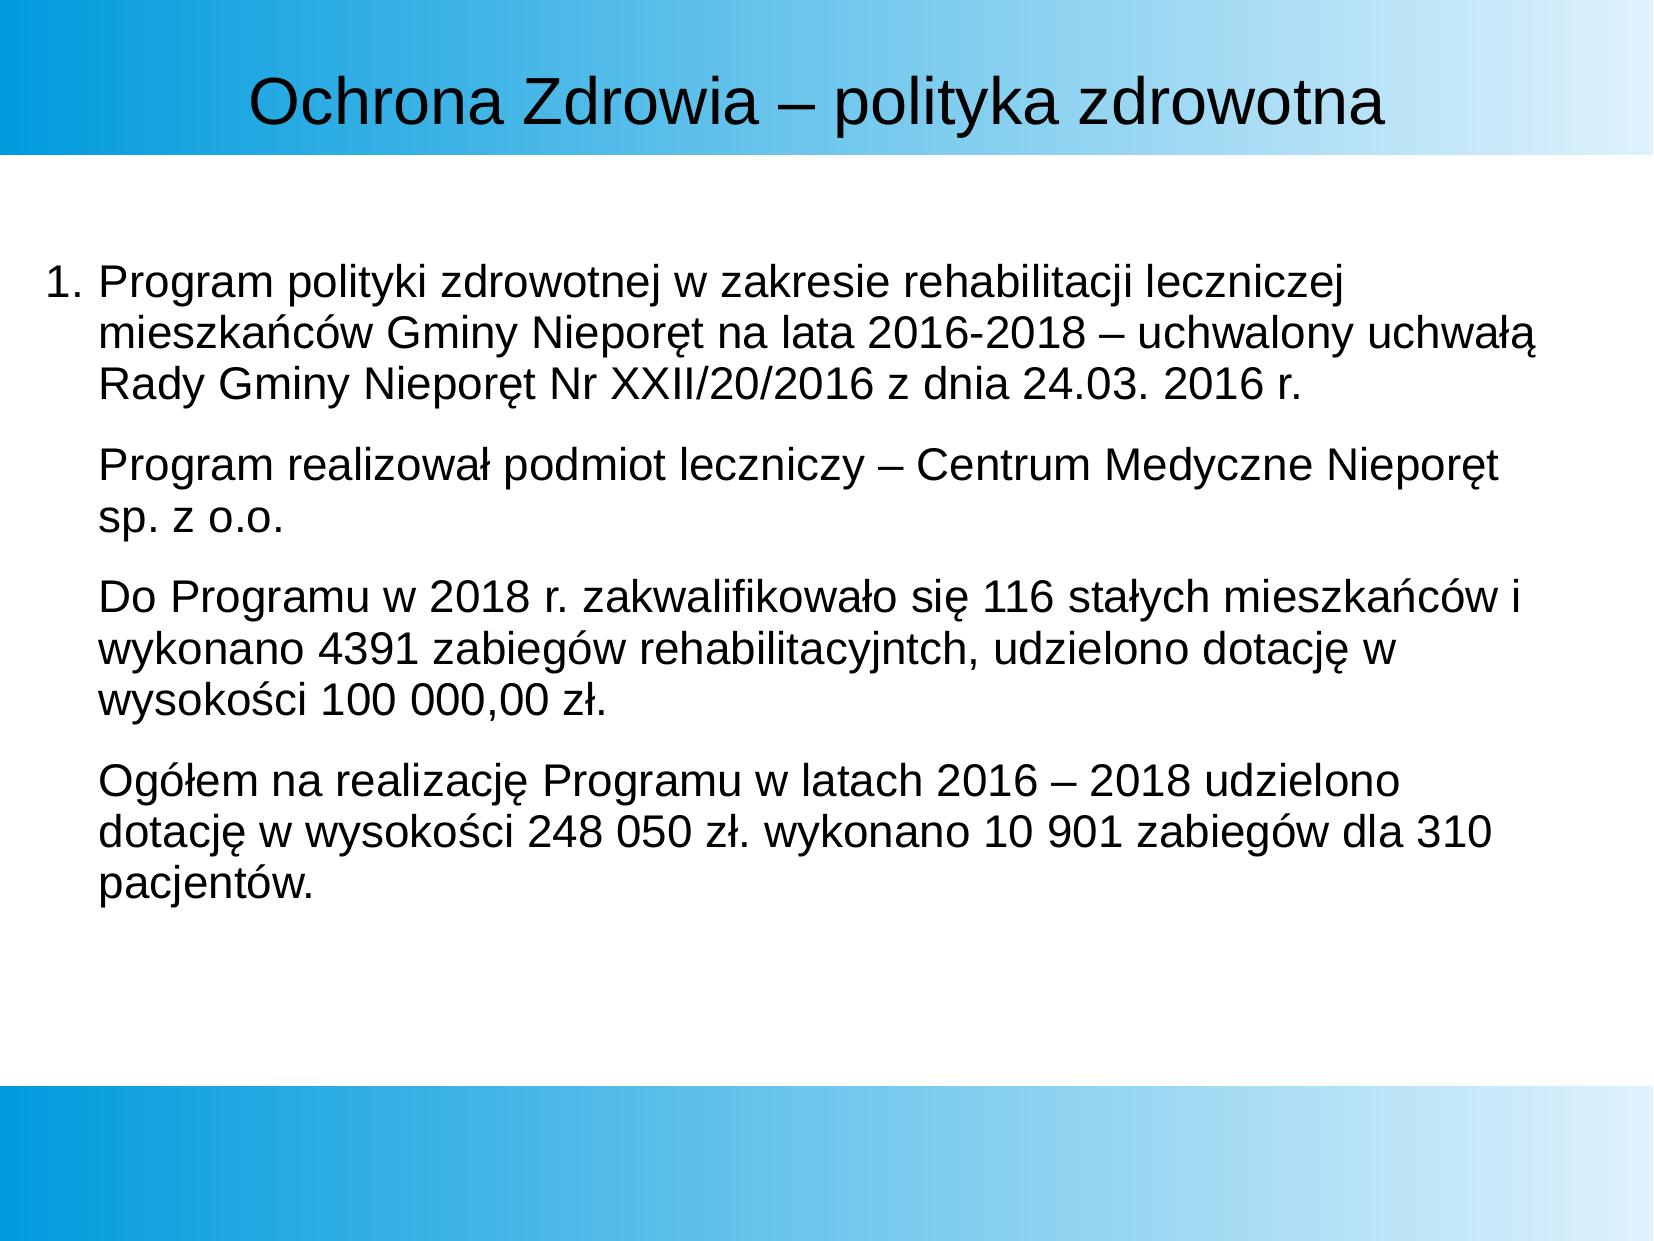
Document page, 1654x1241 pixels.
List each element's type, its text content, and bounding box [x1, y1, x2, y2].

list Program polityki zdrowotnej w zakresie rehabilitacji leczniczej mieszkańców Gminy Nieporęt na lata 2016-2018 – uchwalony uchwałą Rady Gminy Nieporęt Nr XXII/20/2016 z dnia 24.03. 2016 r. Program realizował podmiot leczniczy – Centrum Medyczne Nieporęt sp. z o.o. Do Programu w 2018 r. zakwalifikowało się 116 stałych mieszkańców i wykonano 4391 zabiegów rehabilitacyjntch, udzielono dotację w wysokości 100 000,00 zł. Ogółem na realizację Programu w latach 2016 – 2018 udzielono dotację w wysokości 248 050 zł. wykonano 10 901 zabiegów dla 310 pacjentów. [28, 175, 1540, 949]
title Ochrona Zdrowia – polityka zdrowotna [82, 0, 1571, 205]
